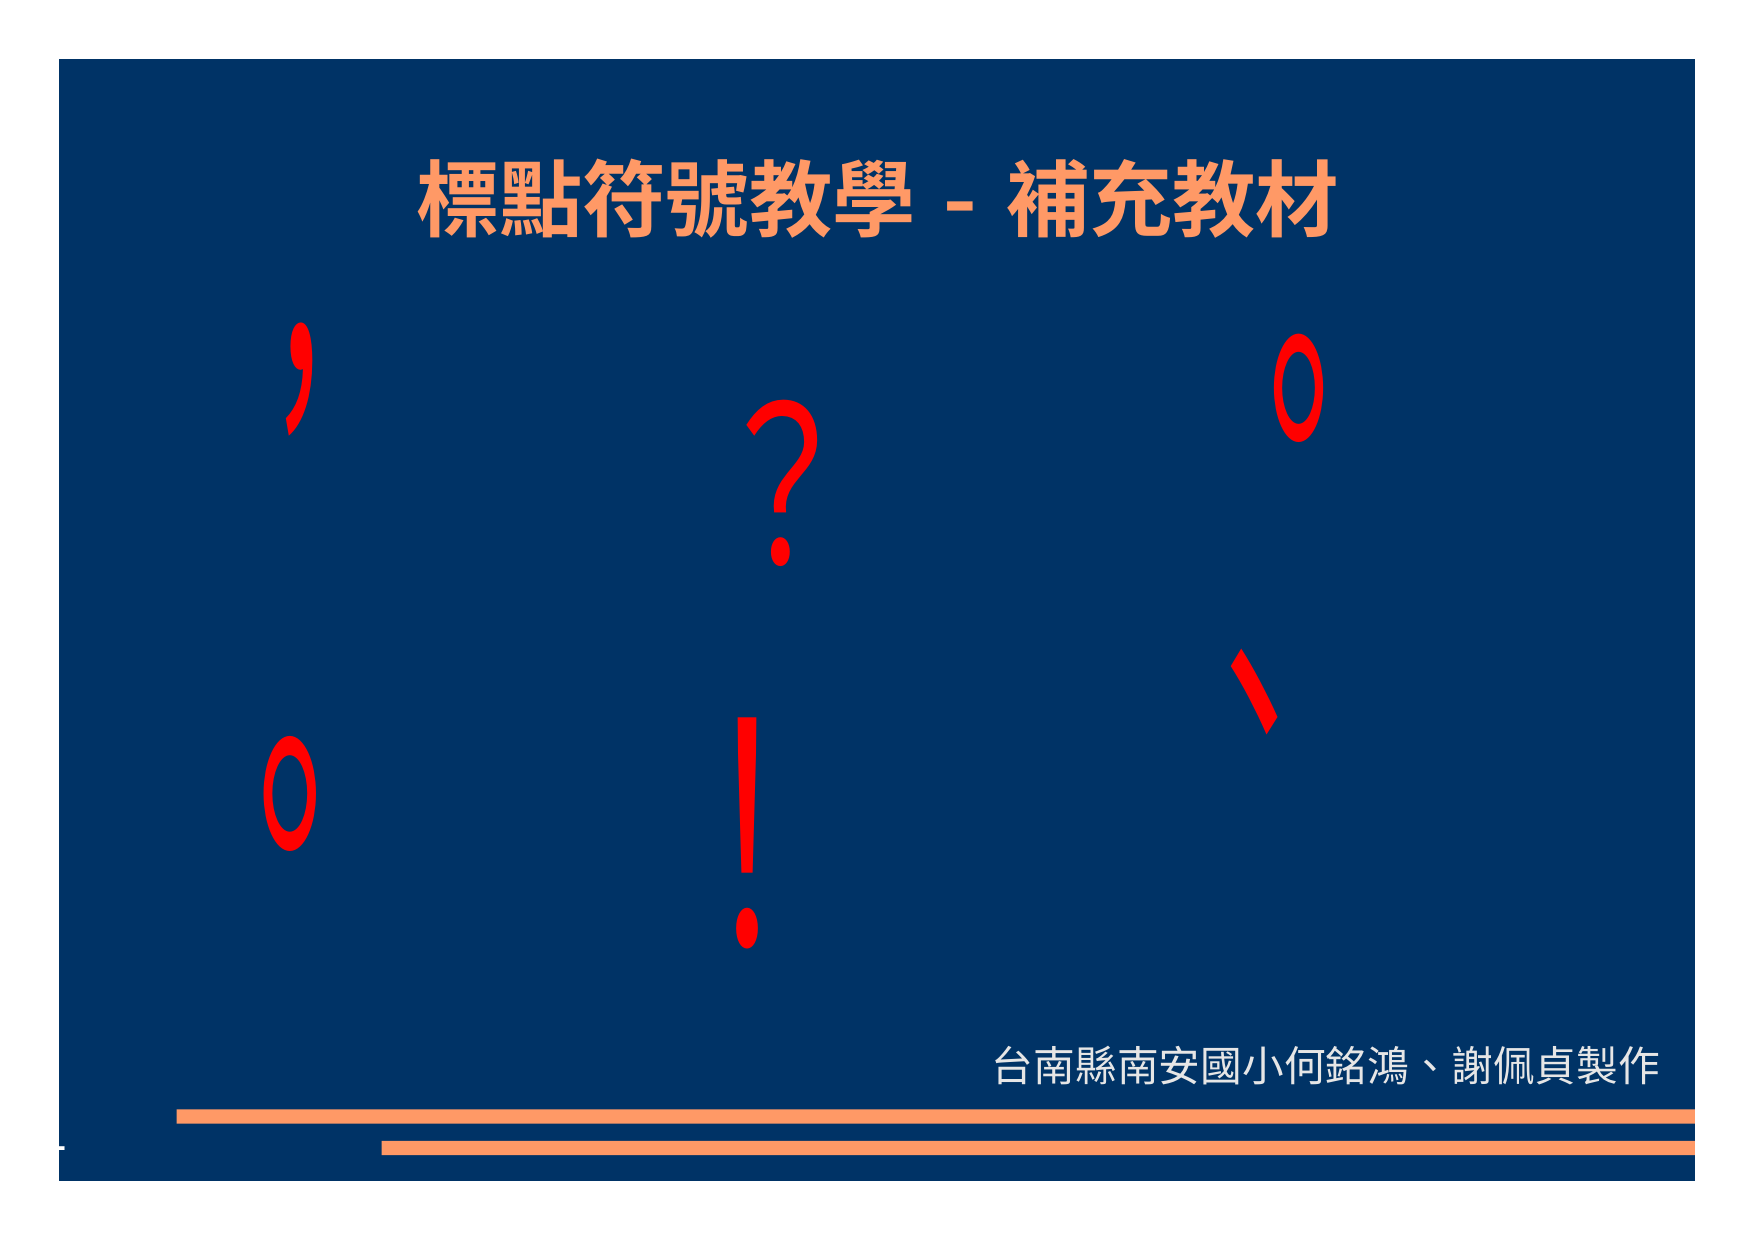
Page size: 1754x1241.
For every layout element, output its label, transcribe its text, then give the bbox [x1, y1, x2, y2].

text_box <編號> [123, 1092, 199, 1153]
title 標點符號教學-補充教材 [179, 100, 1577, 289]
picture [649, 354, 1063, 621]
picture [1107, 177, 1610, 886]
picture [132, 177, 1046, 1034]
list 台南縣南安國小何銘鴻、謝佩貞製作 [236, 1033, 1660, 1172]
